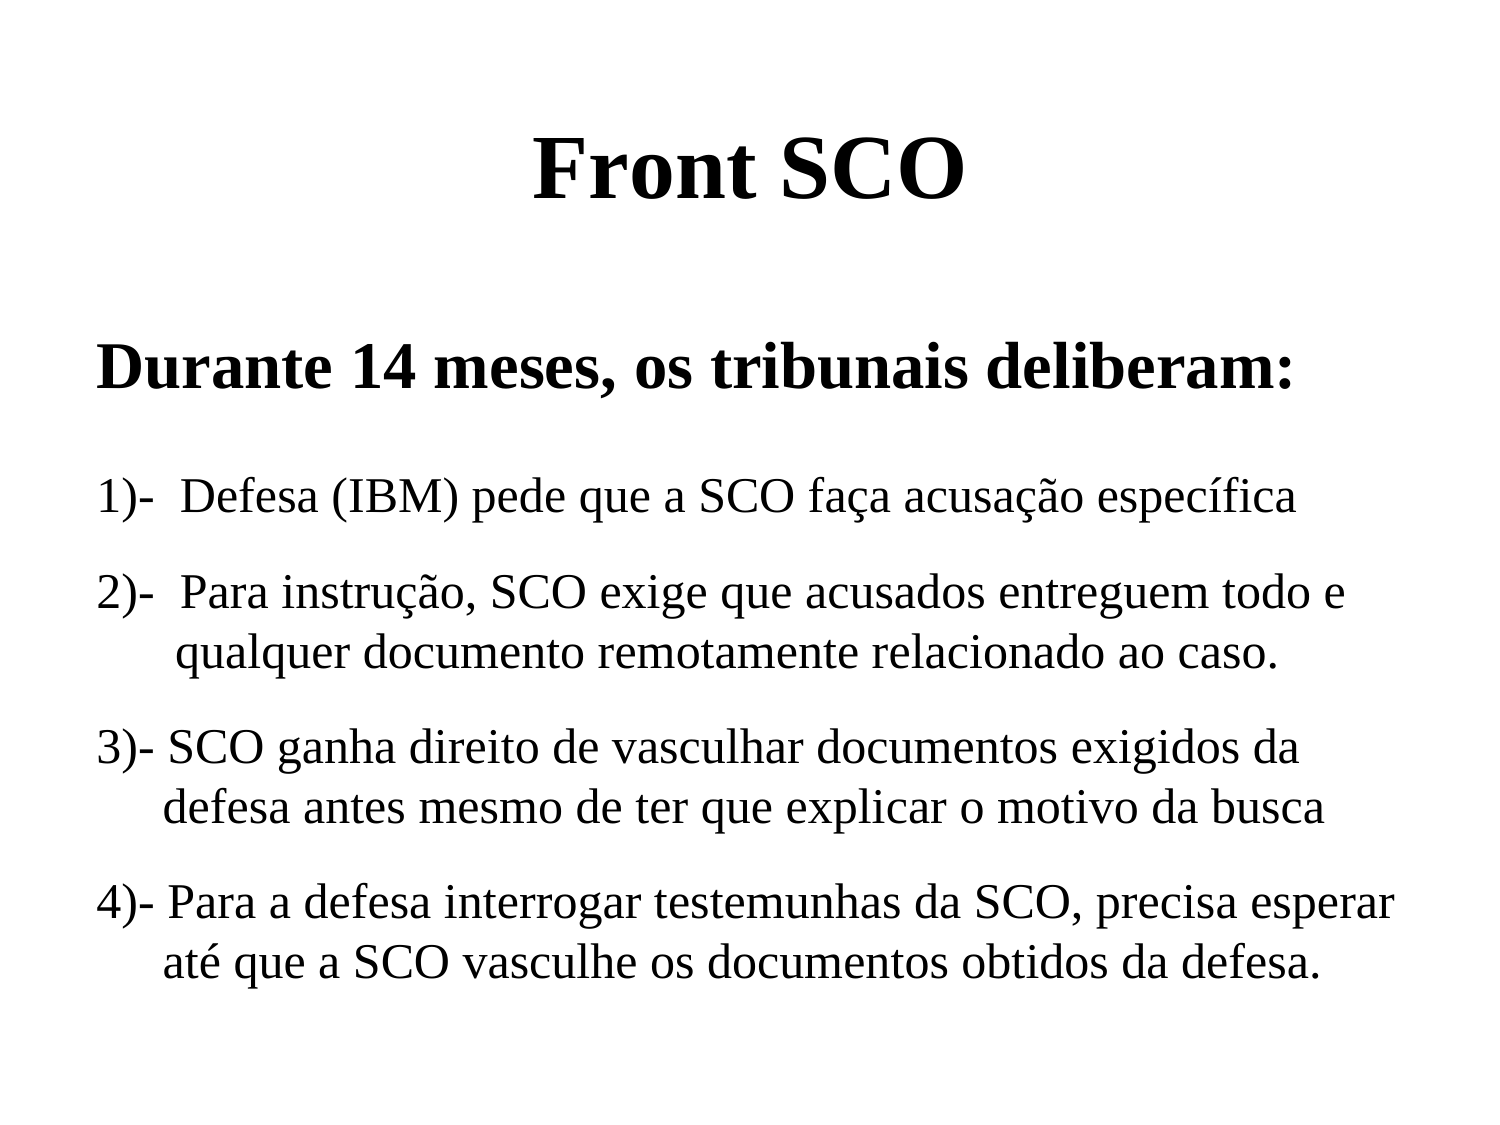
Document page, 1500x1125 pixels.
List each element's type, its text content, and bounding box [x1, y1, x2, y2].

title Front SCO [100, 70, 1401, 259]
text_box Durante 14 meses, os tribunais deliberam: 1)- Defesa (IBM) pede que a SCO faça acusação específica 2)- Para instrução, SCO exige que acusados entreguem todo e qualquer documento remotamente relacionado ao caso. 3)- SCO ganha direito de vasculhar documentos exigidos da defesa antes mesmo de ter que explicar o motivo da busca 4)- Para a defesa interrogar testemunhas da SCO, precisa esperar até que a SCO vasculhe os documentos obtidos da defesa. [96, 324, 1500, 988]
